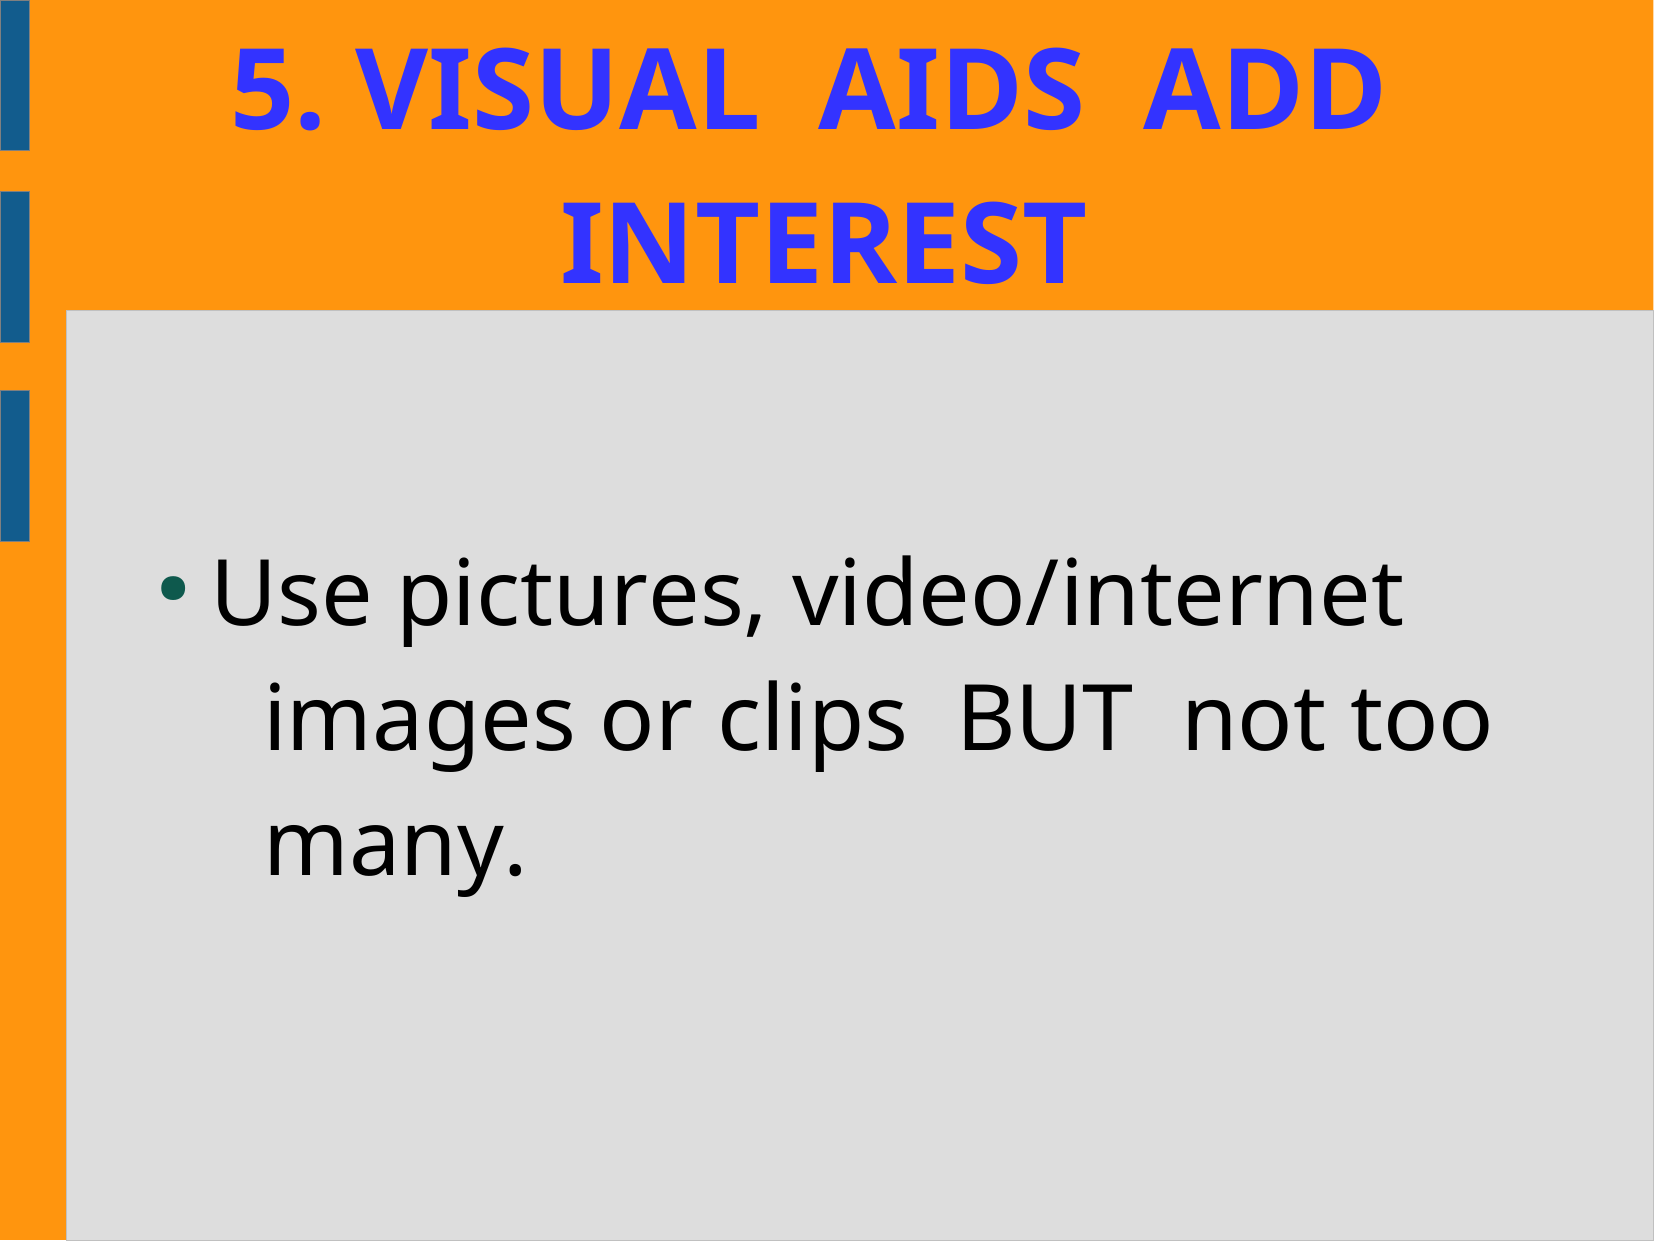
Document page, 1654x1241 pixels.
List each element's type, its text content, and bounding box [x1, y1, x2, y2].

title 5. VISUAL AIDS ADD INTEREST [118, 5, 1531, 320]
list Use pictures, video/internet images or clips BUT not too many. [121, 344, 1534, 1127]
